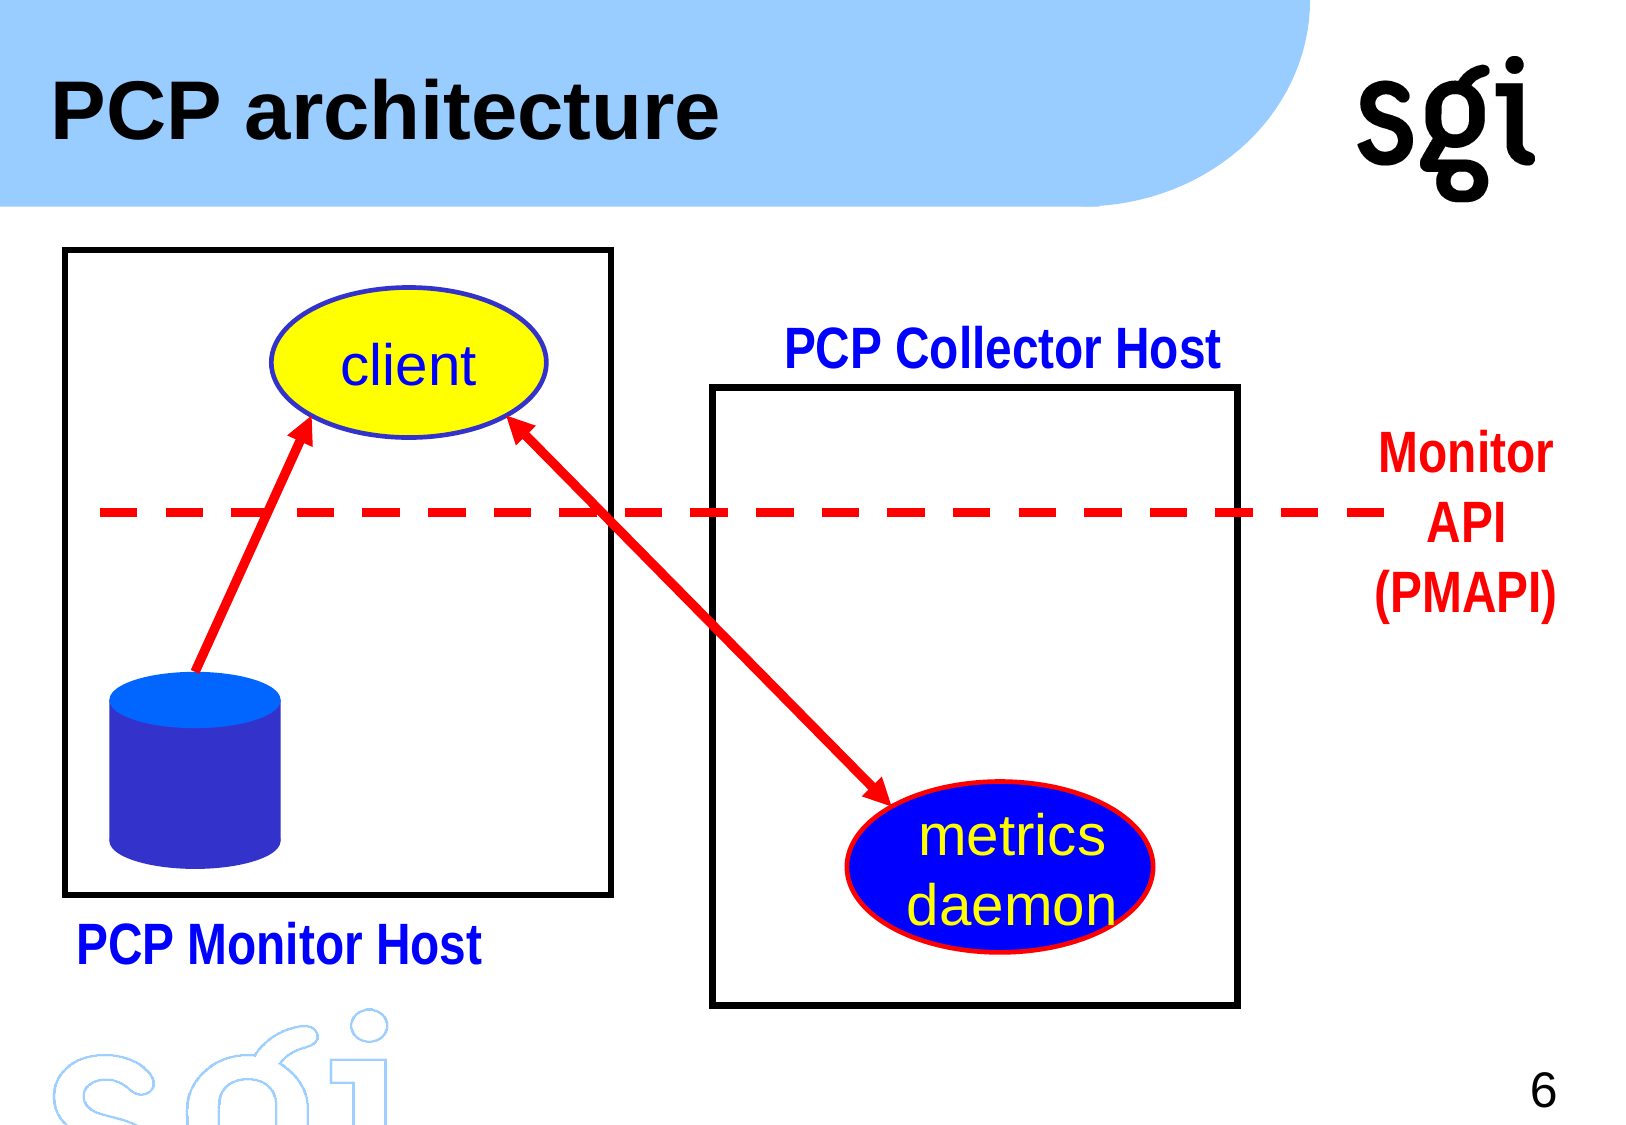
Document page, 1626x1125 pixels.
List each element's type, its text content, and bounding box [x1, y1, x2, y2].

text_box metrics daemon [846, 781, 1154, 953]
text_box [712, 387, 1238, 1006]
text_box client [271, 287, 547, 438]
text_box [65, 249, 612, 896]
text_box PCP Monitor Host [61, 898, 498, 984]
text_box PCP Collector Host [769, 302, 1237, 388]
text_box Monitor API (PMAPI) [1360, 406, 1573, 632]
title PCP architecture [36, 33, 1318, 199]
